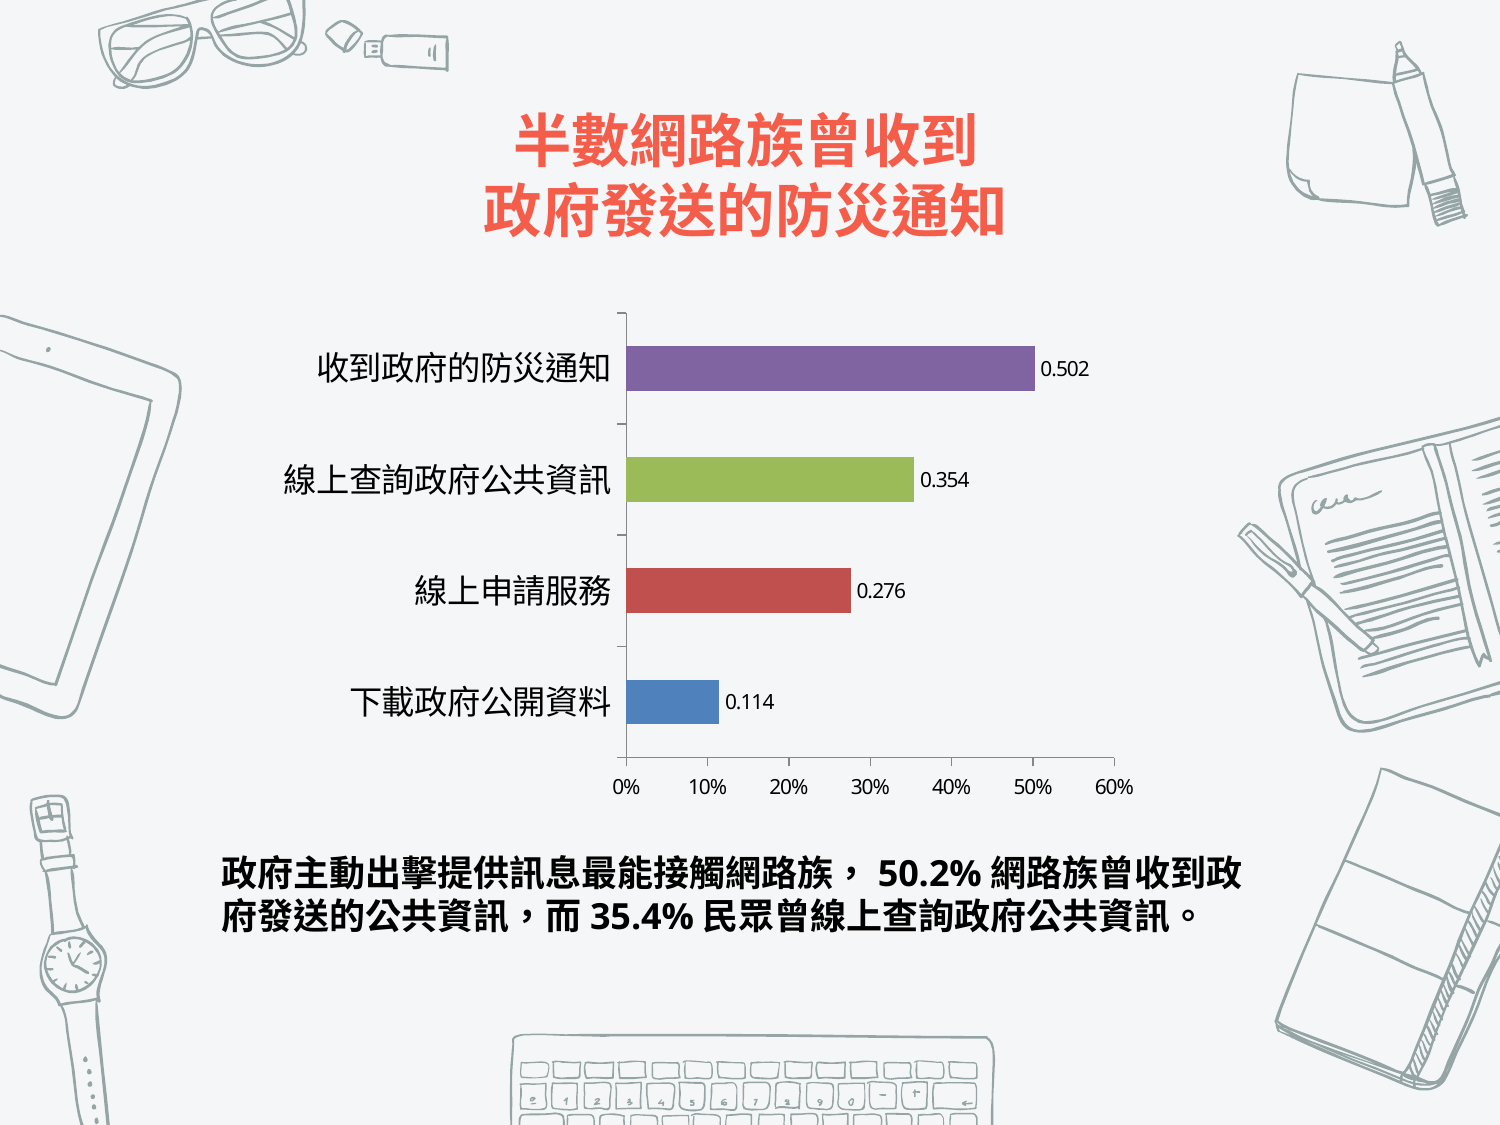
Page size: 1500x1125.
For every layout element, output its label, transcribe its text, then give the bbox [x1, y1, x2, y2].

chart [265, 302, 1152, 811]
title 半數網路族曾收到 政府發送的防災通知 [277, 78, 1215, 260]
list 政府主動出擊提供訊息最能接觸網路族，50.2%網路族曾收到政府發送的公共資訊，而35.4%民眾曾線上查詢政府公共資訊。 [206, 835, 1294, 953]
